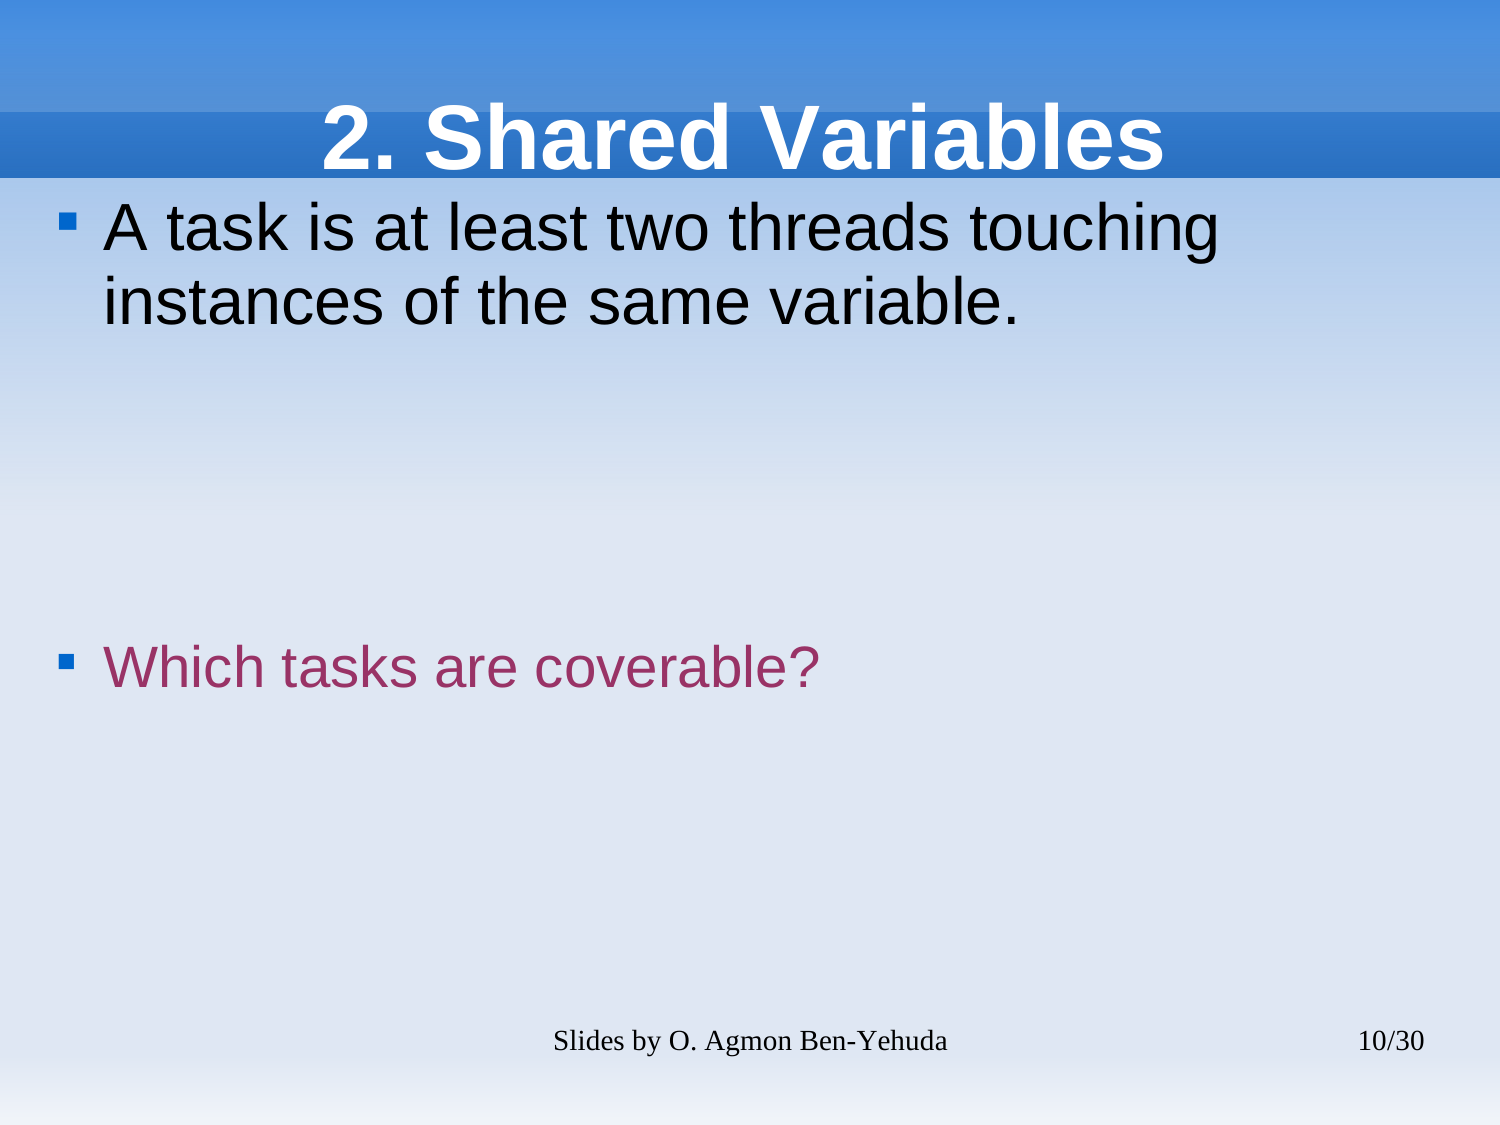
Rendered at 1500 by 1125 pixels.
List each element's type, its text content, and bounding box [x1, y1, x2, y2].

title 2. Shared Variables [69, 48, 1420, 186]
list A task is at least two threads touching instances of the same variable. Which tasks are coverable? [0, 186, 1500, 1013]
picture [0, 0, 1500, 186]
picture [0, 1013, 1500, 1125]
